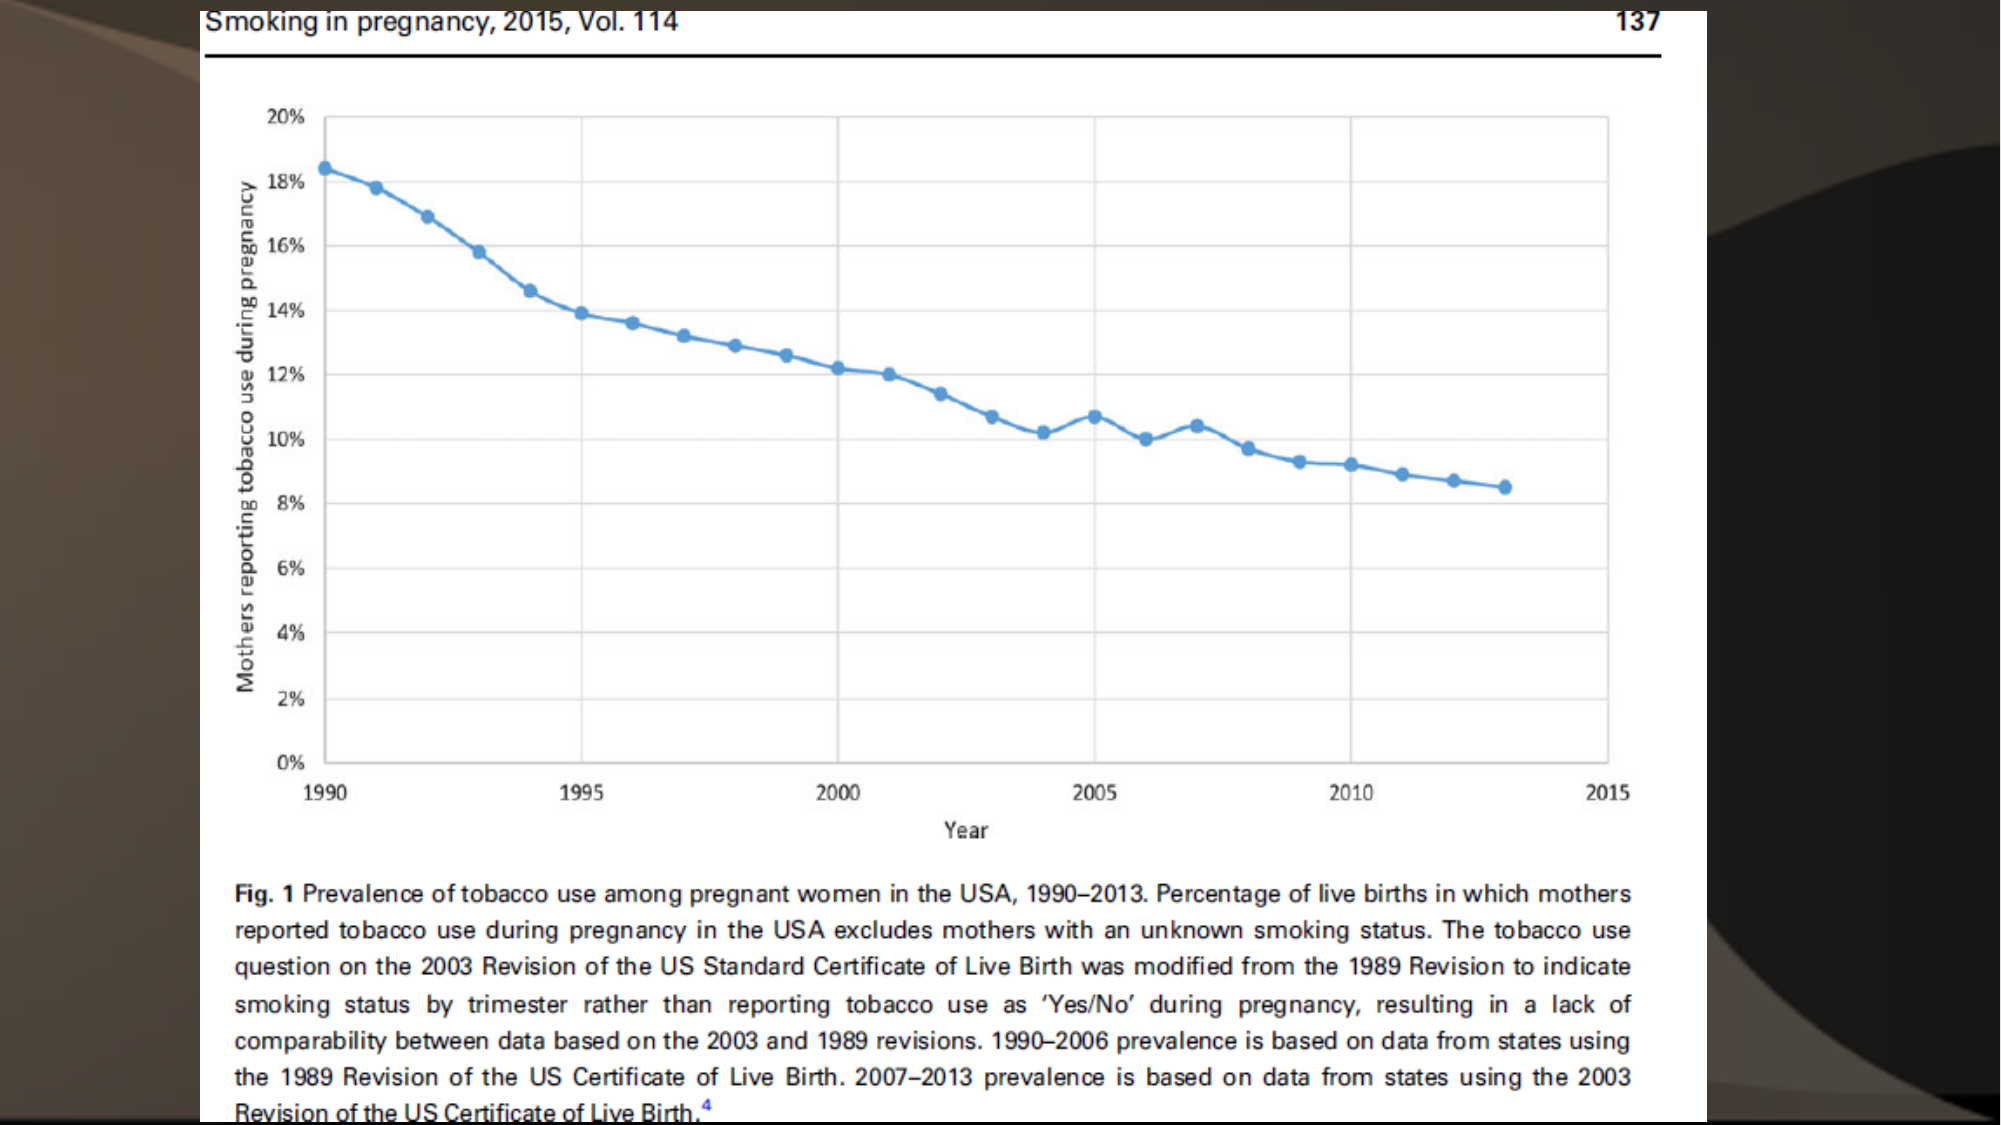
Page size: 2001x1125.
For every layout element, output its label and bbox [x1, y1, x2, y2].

picture [200, 11, 1707, 1123]
